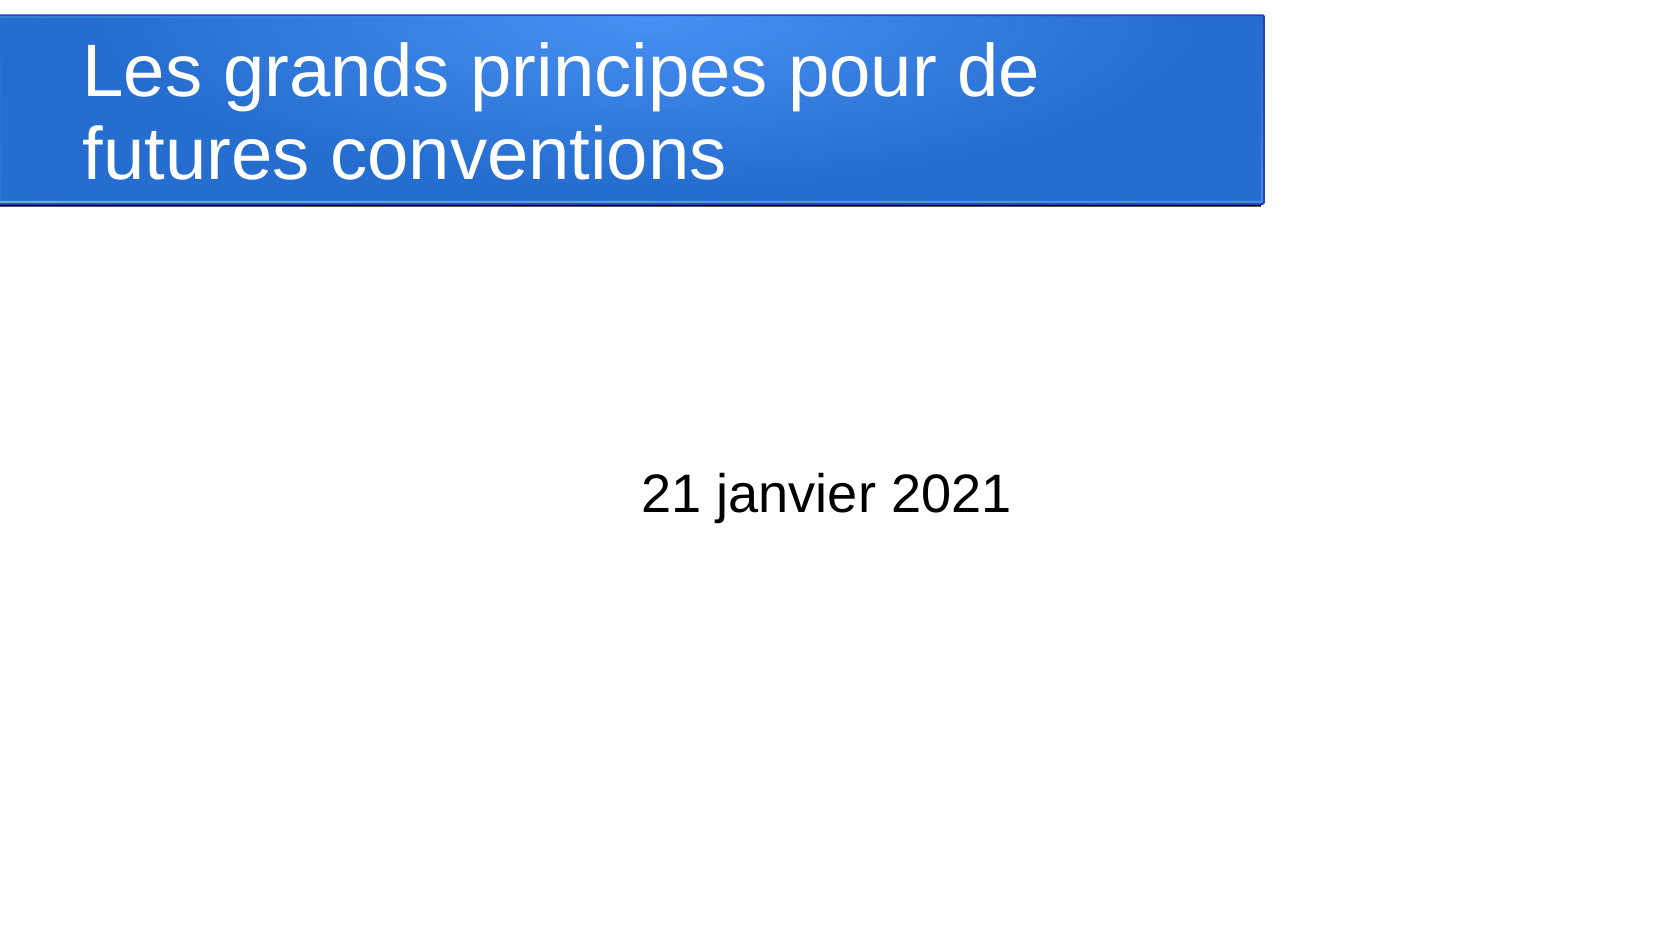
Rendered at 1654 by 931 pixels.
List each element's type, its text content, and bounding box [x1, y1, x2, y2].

title Les grands principes pour de futures conventions [82, 29, 1235, 196]
subtitle 21 janvier 2021 [82, 224, 1571, 764]
